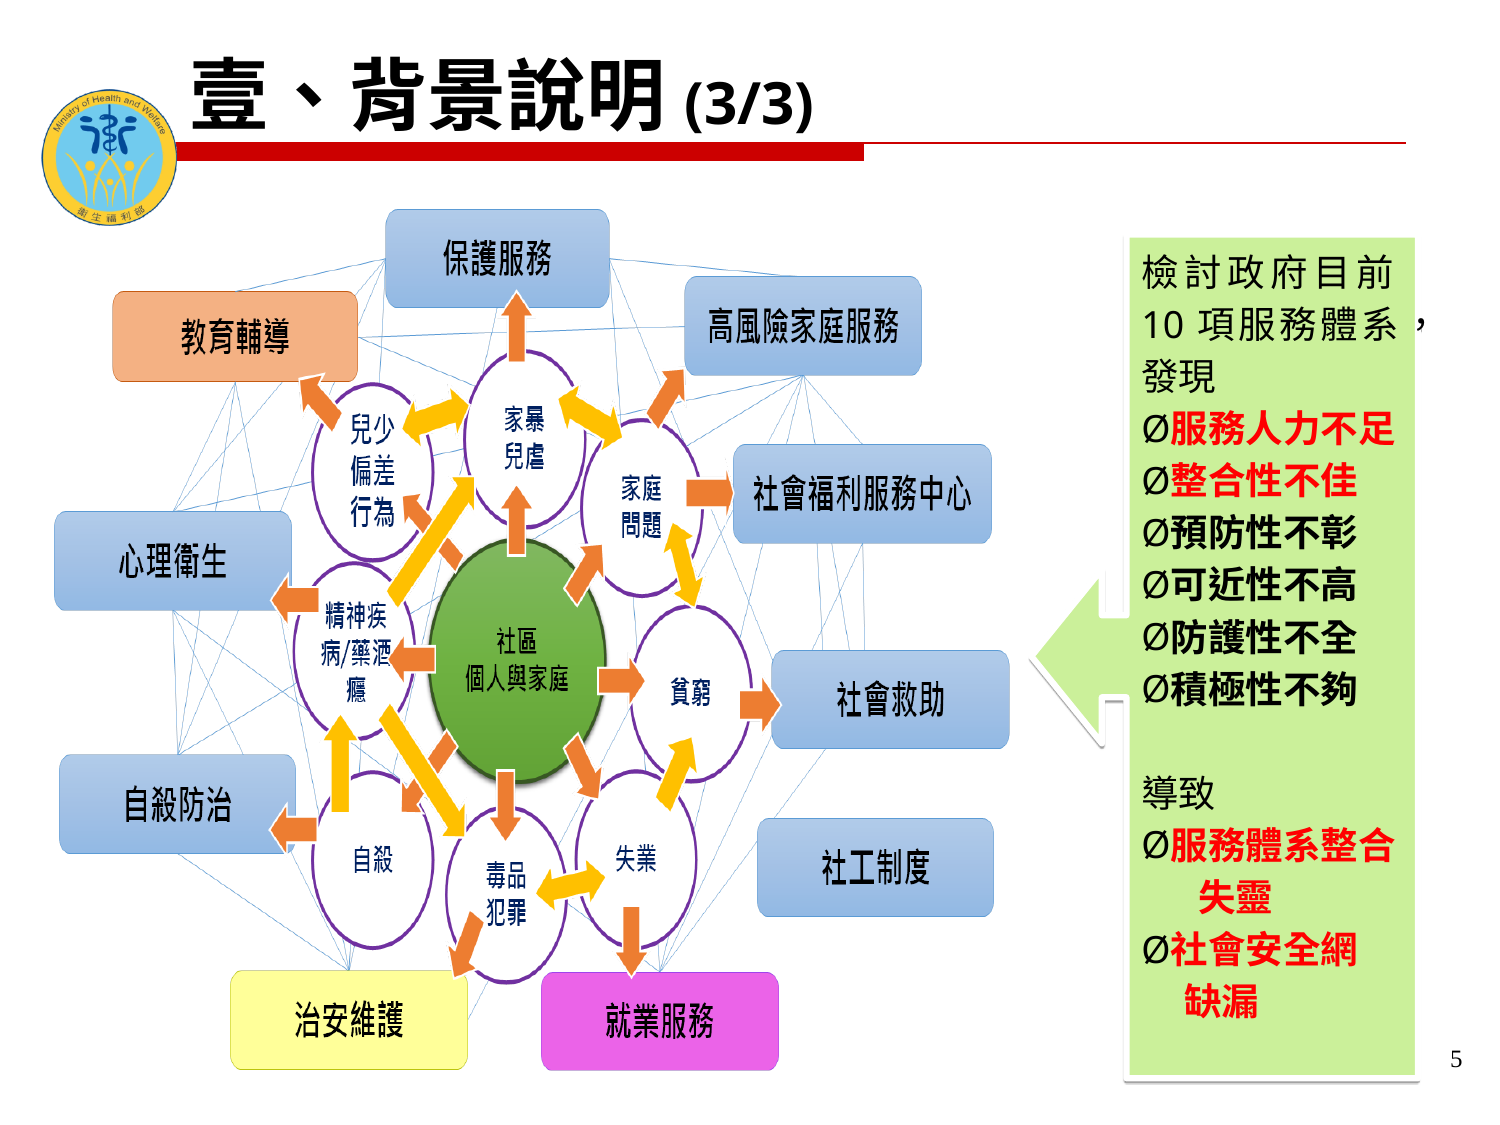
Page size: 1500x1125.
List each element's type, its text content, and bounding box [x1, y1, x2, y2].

text_box 5 [1435, 1034, 1500, 1114]
text_box 壹、背景說明(3/3) [175, 0, 1500, 148]
text_box 檢討政府目前10項服務體系，發現 服務人力不足 整合性不佳 預防性不彰 可近性不高 防護性不全 積極性不夠 導致 服務體系整合失靈 社會安全網 缺漏 [1031, 234, 1419, 1079]
picture [53, 208, 1010, 1071]
